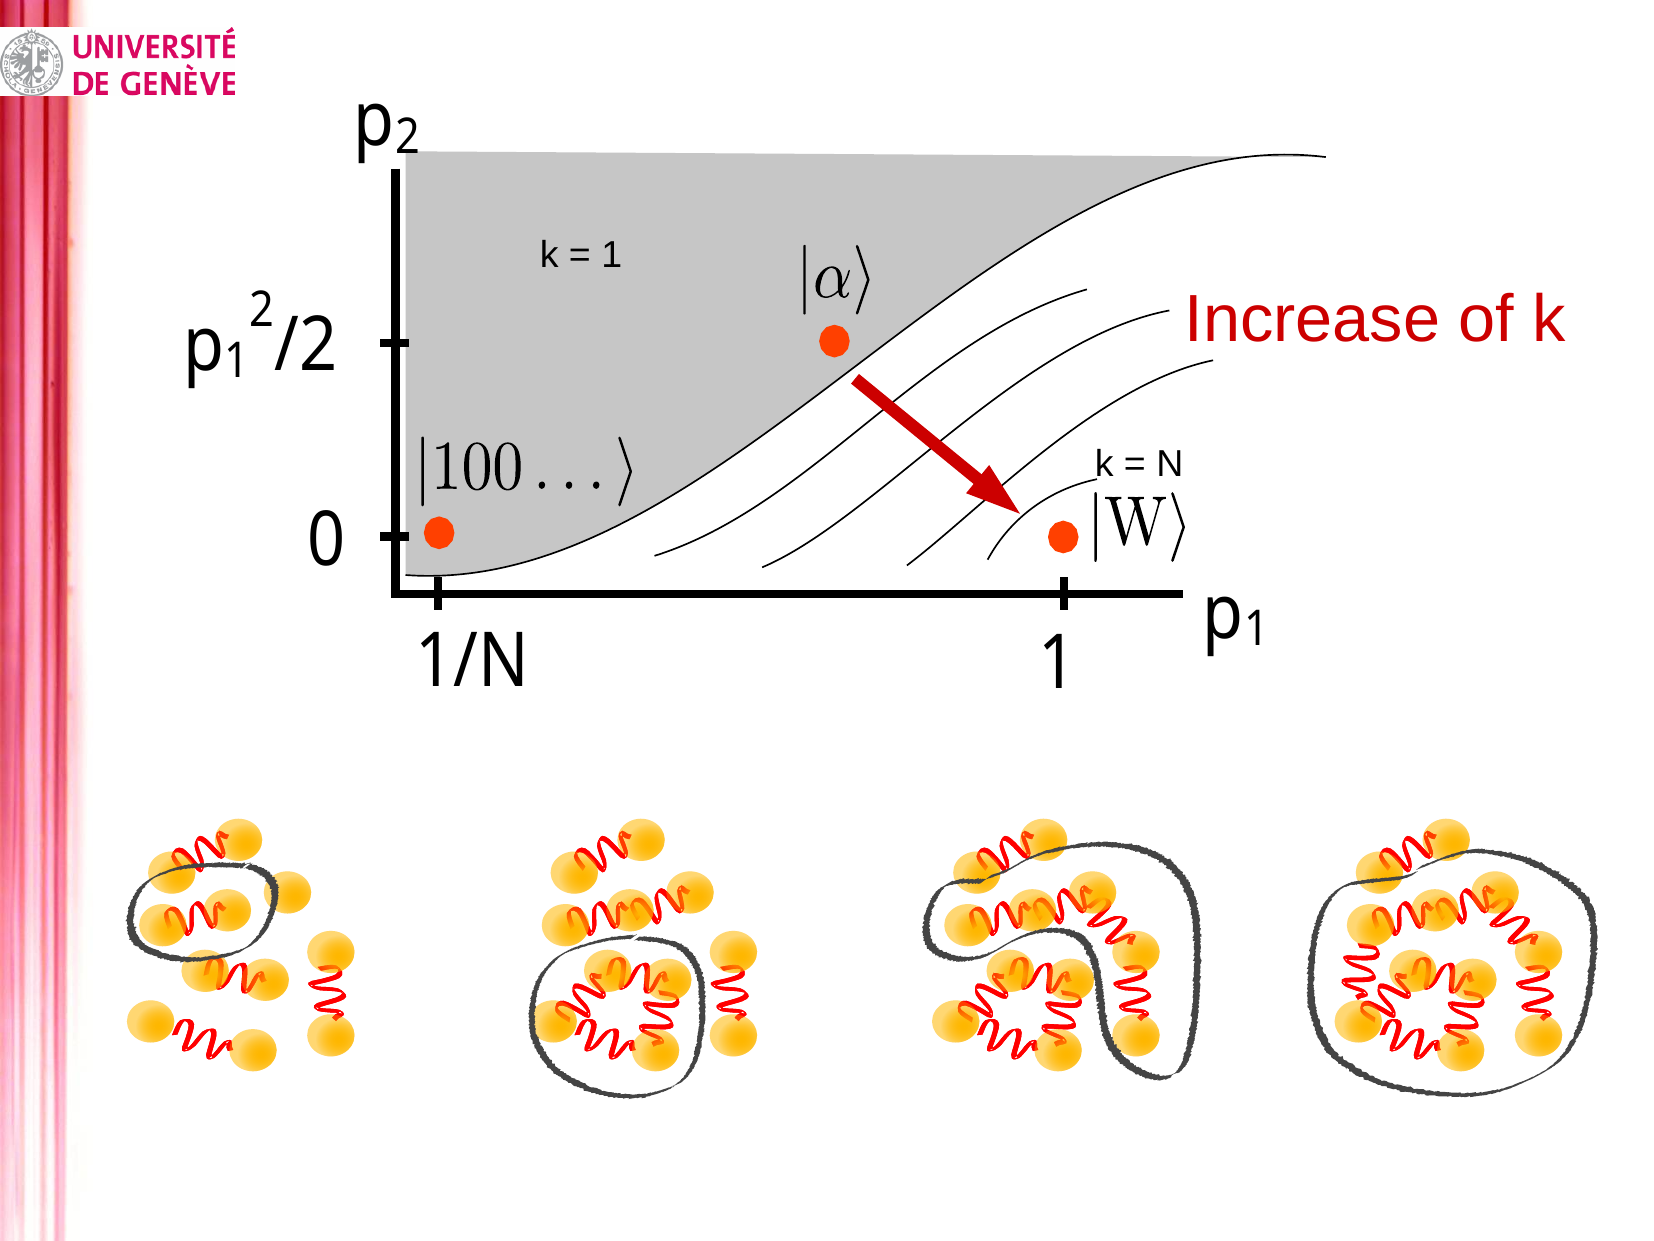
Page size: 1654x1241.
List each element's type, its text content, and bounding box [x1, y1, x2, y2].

text_box k = 1 [525, 225, 638, 283]
picture [0, 0, 1654, 1241]
text_box k = N [1080, 435, 1199, 492]
text_box Increase of k [1170, 273, 1583, 364]
